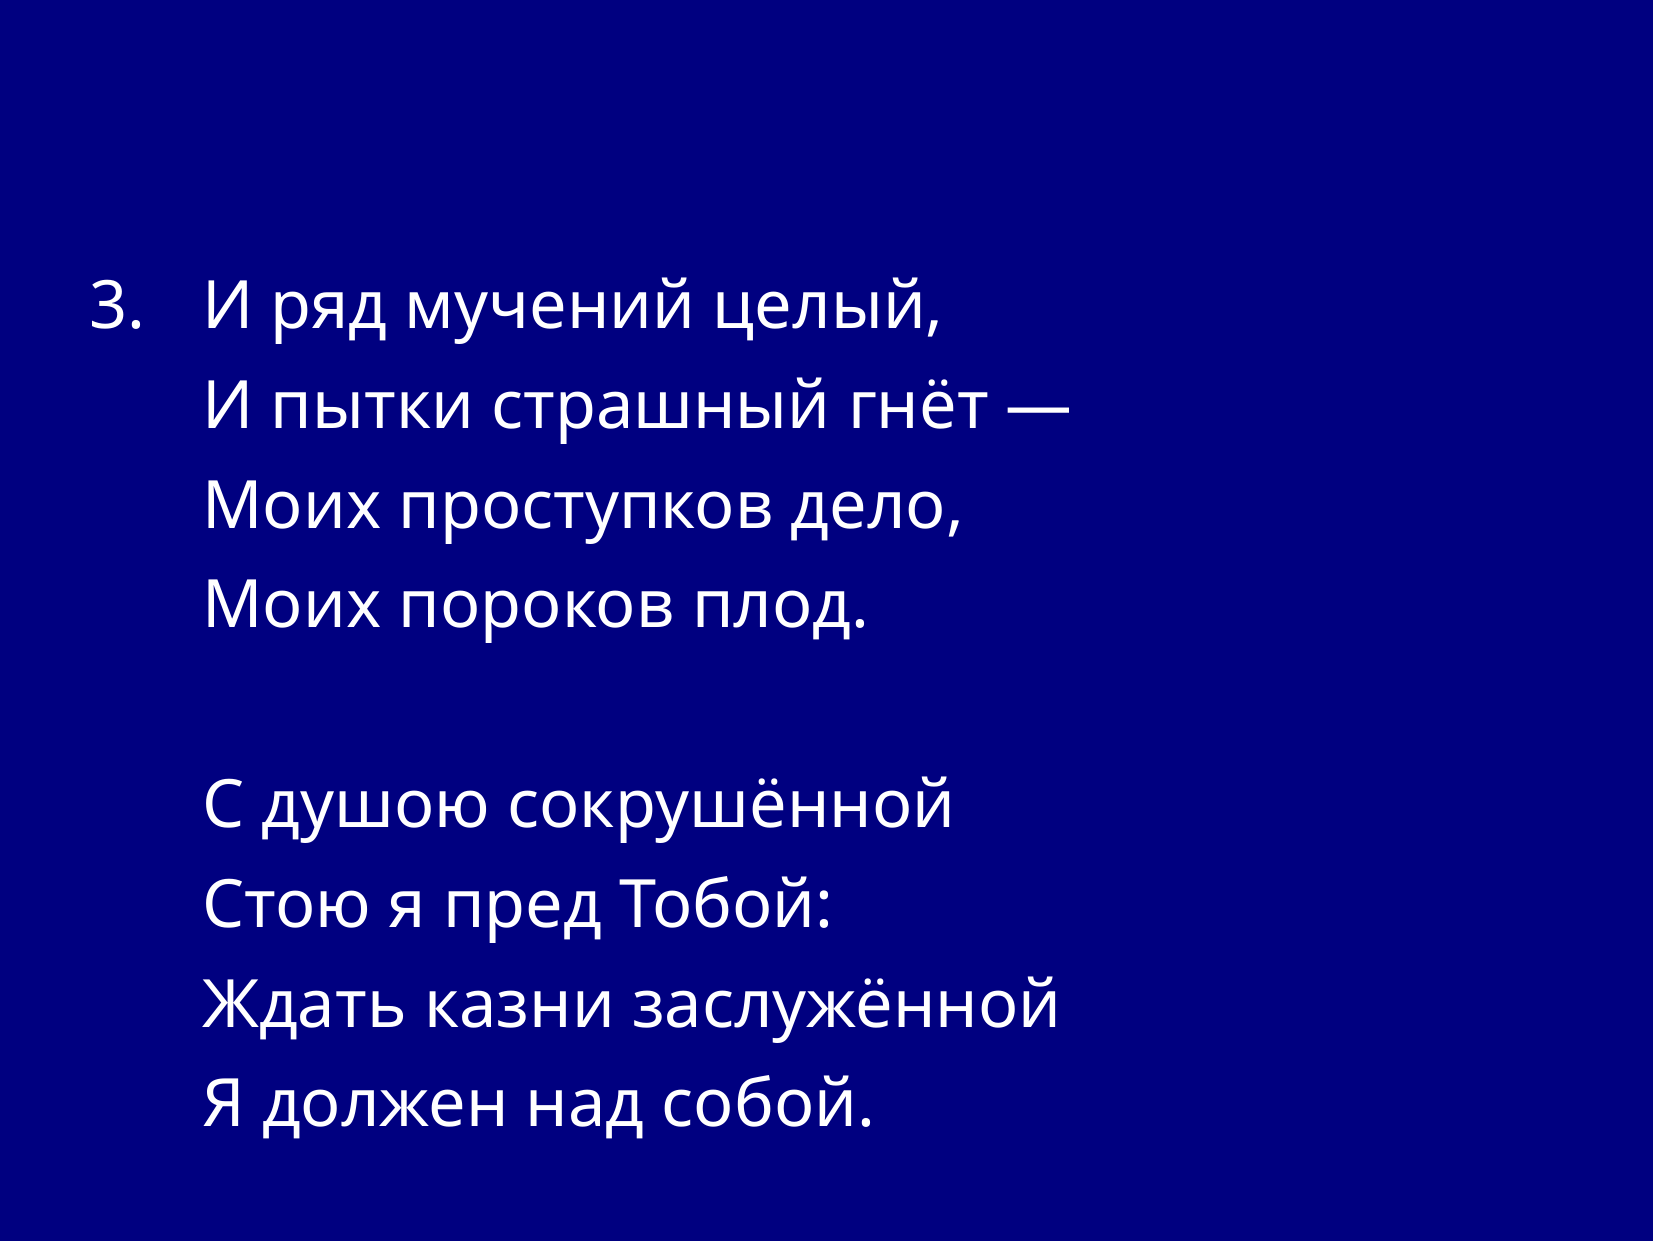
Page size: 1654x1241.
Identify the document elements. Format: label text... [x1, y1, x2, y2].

text_box 3. И ряд мучений целый, И пытки страшный гнёт — Моих проступков дело, Моих пороков плод. С душою сокрушённой Стою я пред Тобой: Ждать казни заслужённой Я должен над собой. [75, 150, 1576, 1163]
